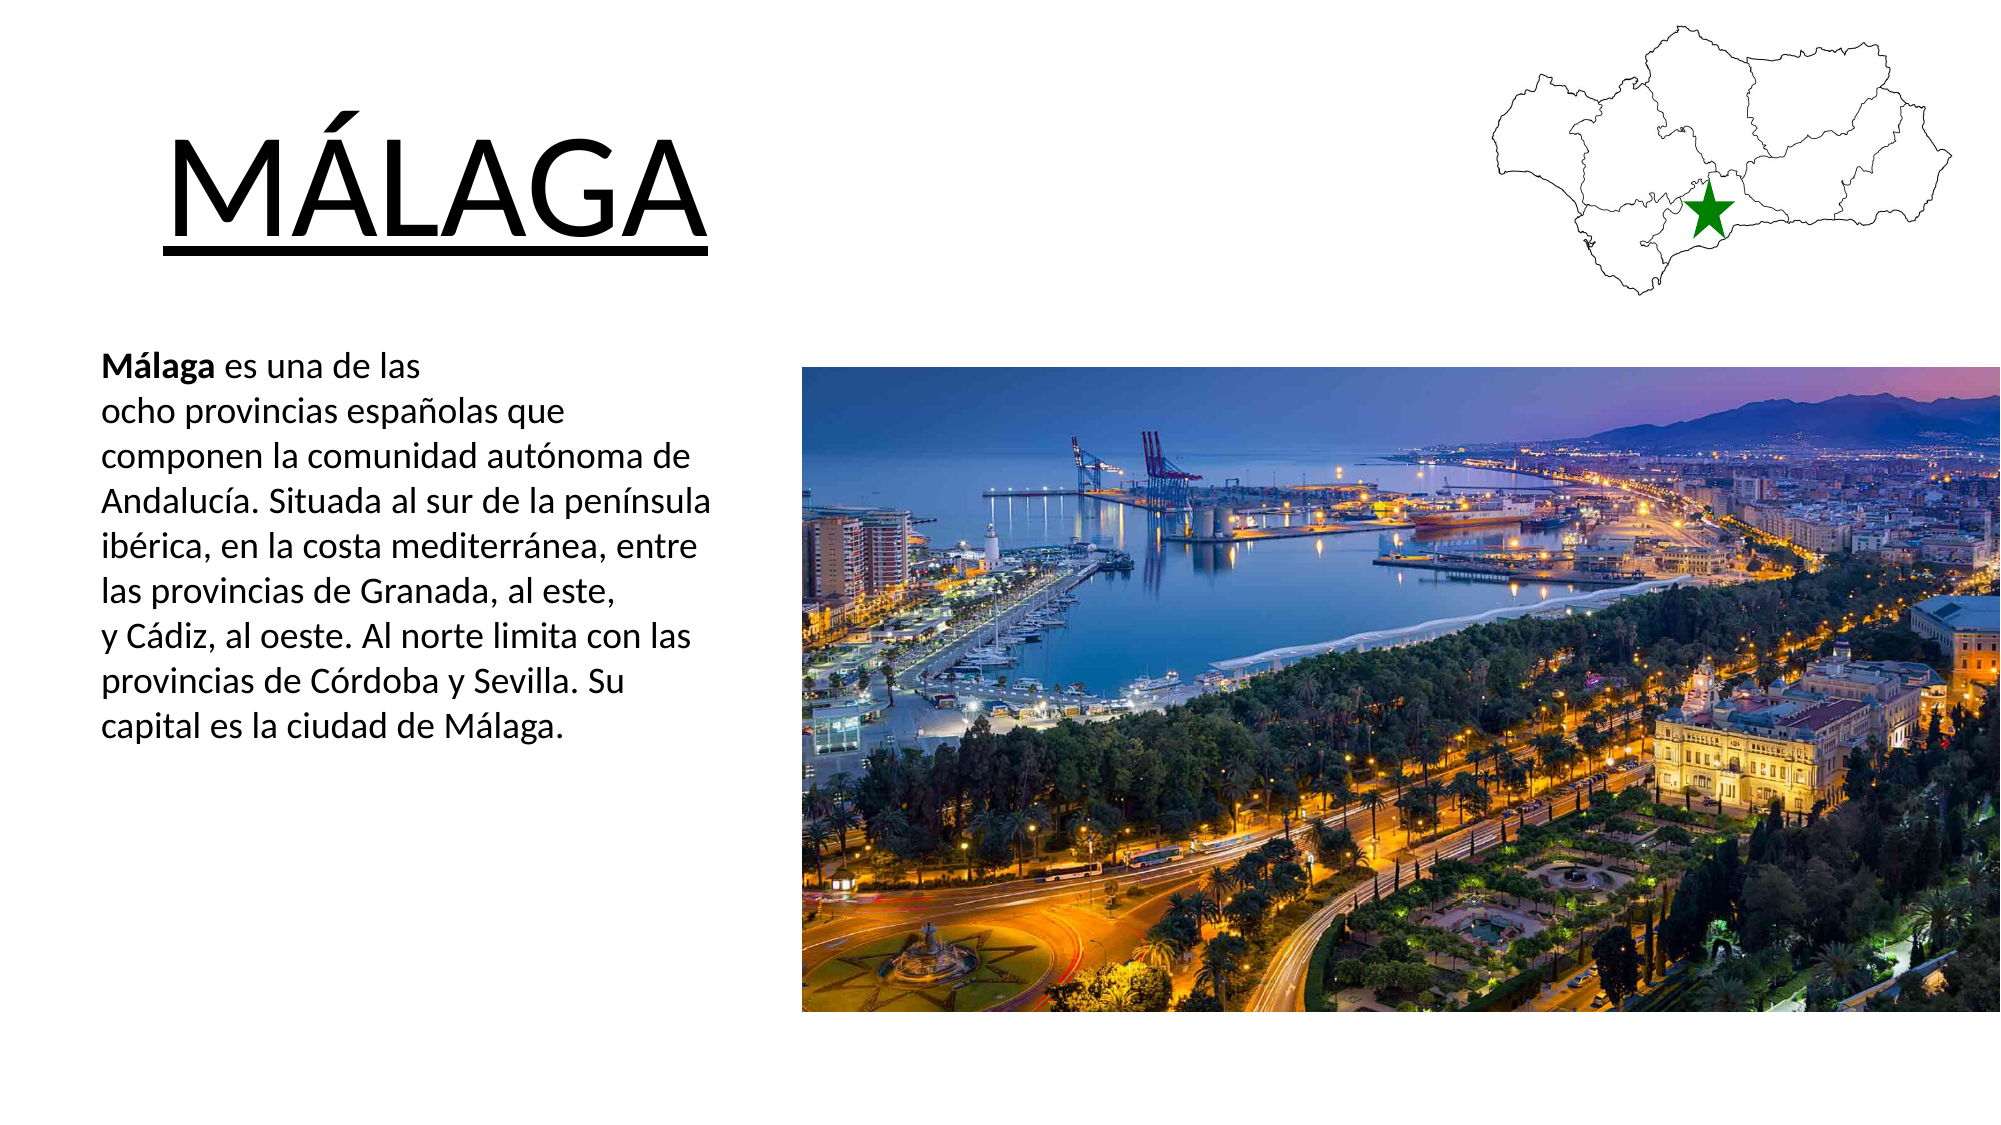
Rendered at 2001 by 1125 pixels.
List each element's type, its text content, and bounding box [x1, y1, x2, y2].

text_box Málaga es una de las ocho provincias españolas que componen la comunidad autónoma de Andalucía. Situada al sur de la península ibérica, en la costa mediterránea, entre las provincias de Granada, al este, y Cádiz, al oeste. Al norte limita con las provincias de Córdoba y Sevilla. Su capital es la ciudad de Málaga. [86, 333, 748, 754]
text_box [1683, 178, 1736, 239]
picture [802, 367, 2000, 1012]
picture [1485, 24, 1957, 301]
text_box MÁLAGA [148, 79, 724, 274]
